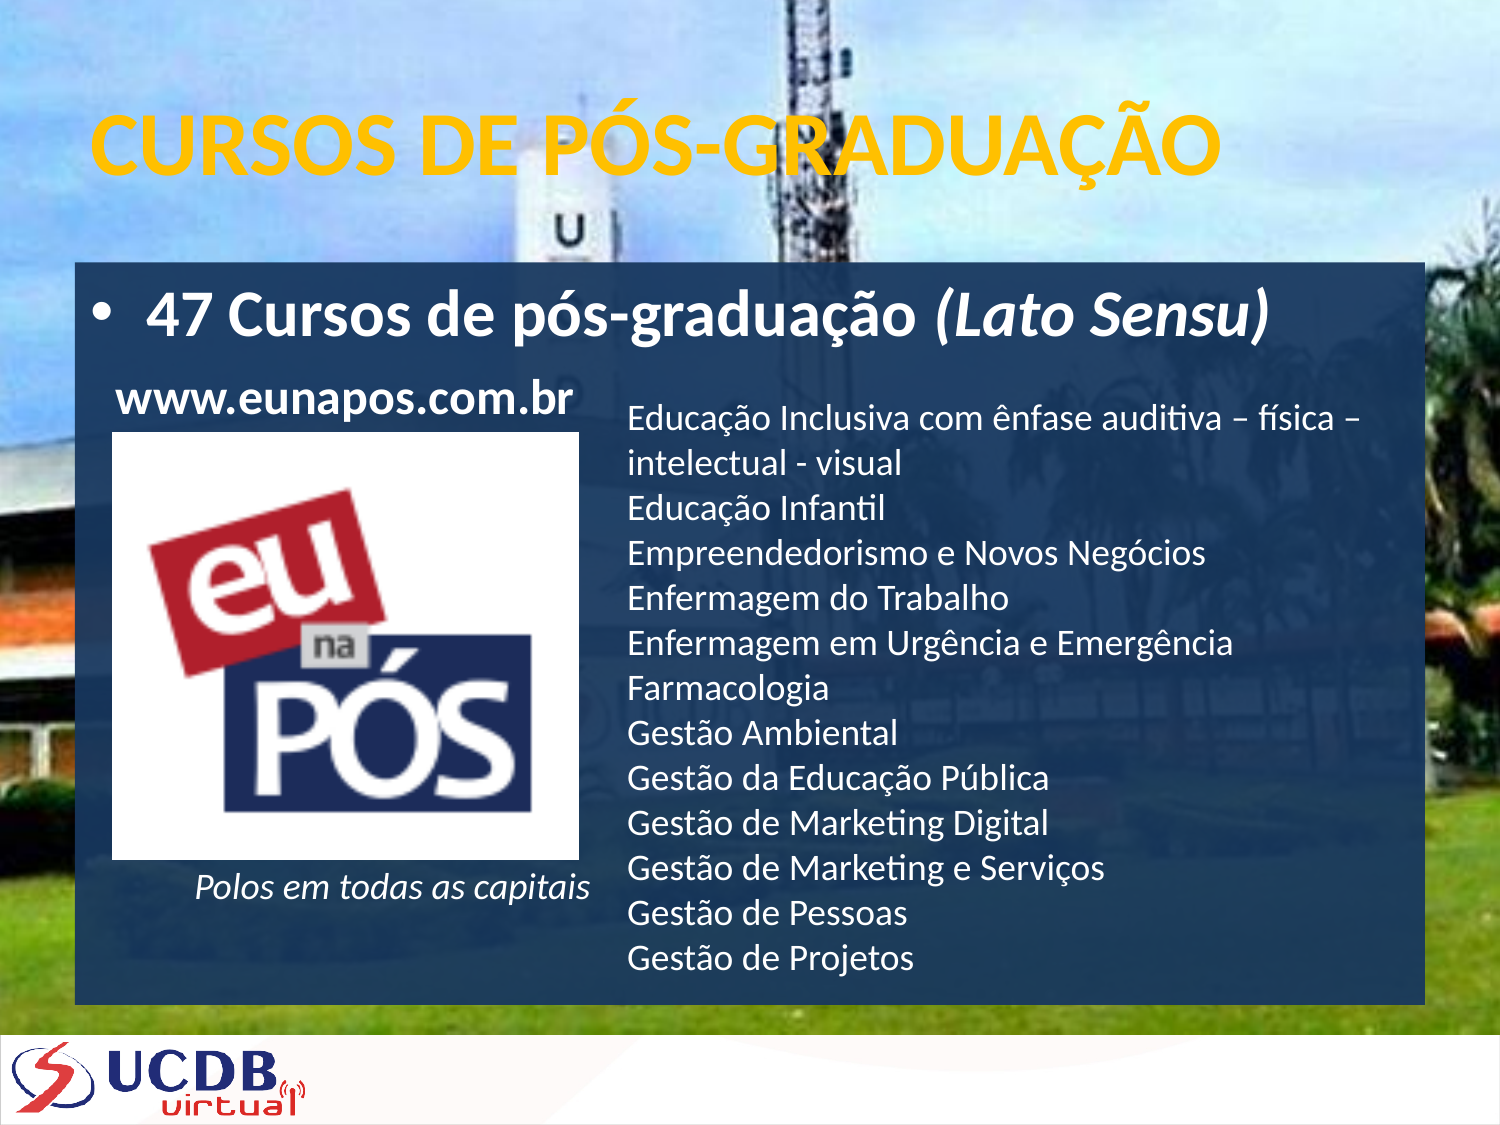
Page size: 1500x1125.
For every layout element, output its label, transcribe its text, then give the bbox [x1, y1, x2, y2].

text_box Polos em todas as capitais [179, 854, 606, 915]
text_box 47 Cursos de pós-graduação (Lato Sensu)​ [74, 262, 1425, 1005]
title CURSOS DE PÓS-GRADUAÇÃO [75, 45, 1425, 233]
picture [0, 0, 1500, 1125]
text_box www.eunapos.com.br [101, 356, 613, 432]
text_box Educação Inclusiva com ênfase auditiva – física – intelectual - visual Educação Infantil Empreendedorismo e Novos Negócios Enfermagem do Trabalho Enfermagem em Urgência e Emergência Farmacologia Gestão Ambiental Gestão da Educação Pública Gestão de Marketing Digital Gestão de Marketing e Serviços Gestão de Pessoas Gestão de Projetos [612, 385, 1425, 1031]
